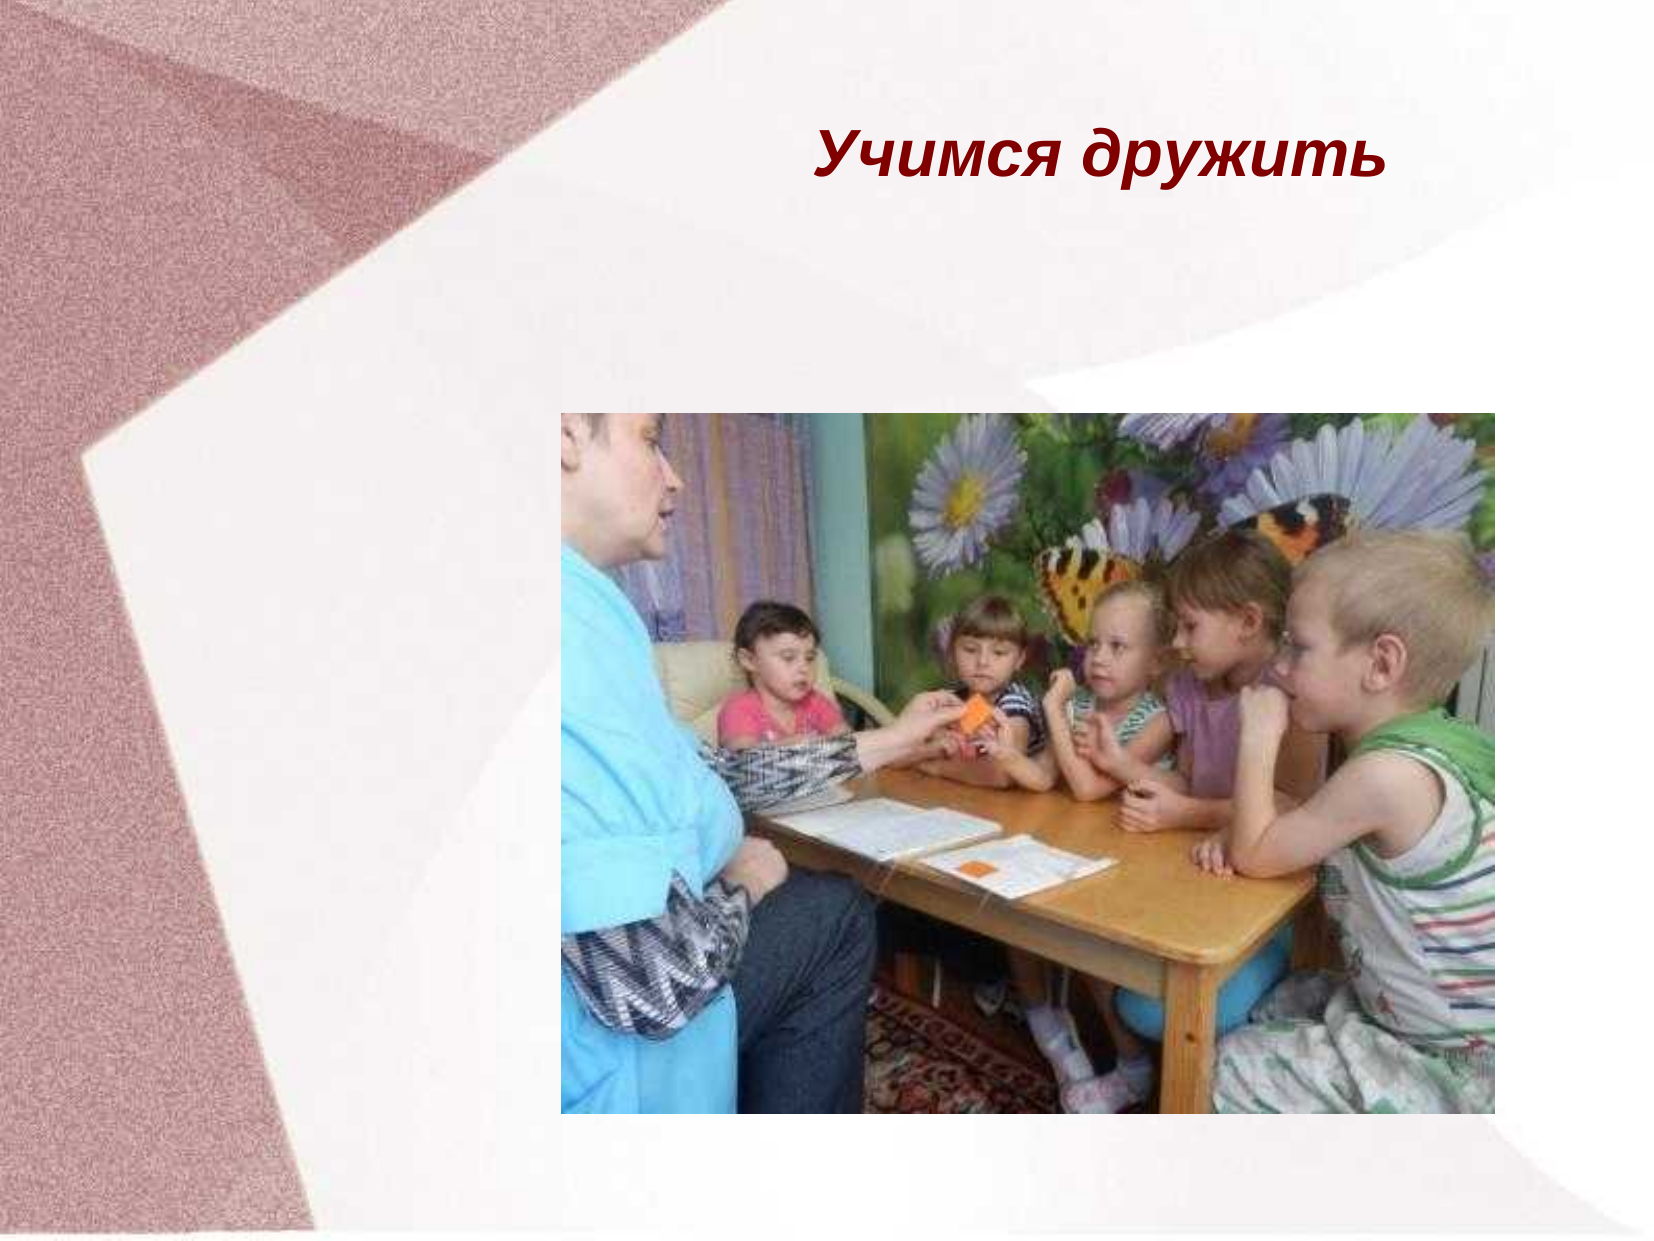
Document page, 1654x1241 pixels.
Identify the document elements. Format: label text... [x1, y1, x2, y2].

picture [0, 0, 1654, 1241]
title Учимся дружить [596, 49, 1607, 257]
